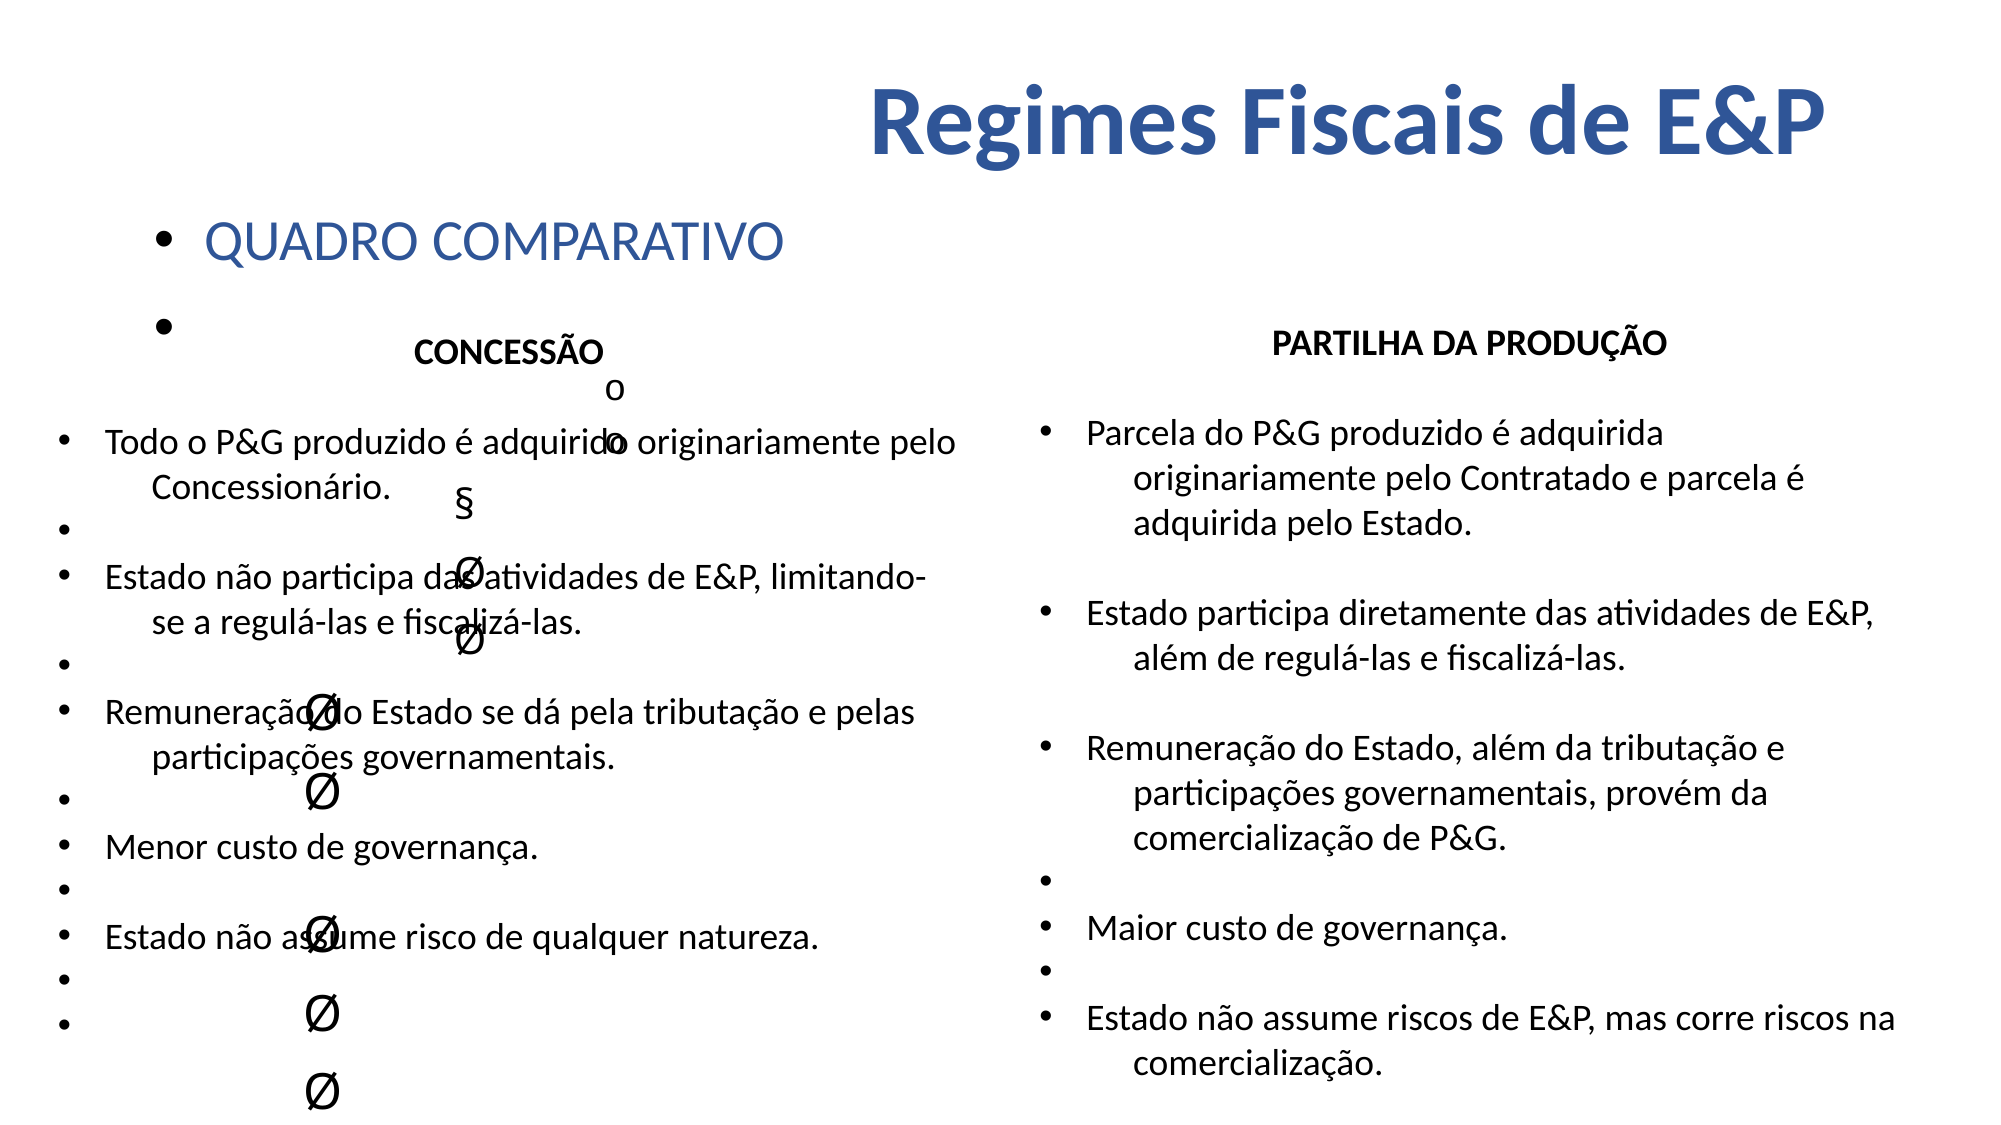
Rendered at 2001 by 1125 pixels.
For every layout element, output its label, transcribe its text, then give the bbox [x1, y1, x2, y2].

text_box CONCESSÃO Todo o P&G produzido é adquirido originariamente pelo Concessionário. Estado não participa das atividades de E&P, limitando-se a regulá-las e fiscalizá-las. Remuneração do Estado se dá pela tributação e pelas participações governamentais. Menor custo de governança. Estado não assume risco de qualquer natureza. [42, 319, 976, 1107]
list QUADRO COMPARATIVO [138, 202, 1864, 292]
text_box PARTILHA DA PRODUÇÃO Parcela do P&G produzido é adquirida originariamente pelo Contratado e parcela é adquirida pelo Estado. Estado participa diretamente das atividades de E&P, além de regulá-las e fiscalizá-las. Remuneração do Estado, além da tributação e participações governamentais, provém da comercialização de P&G. Maior custo de governança. Estado não assume riscos de E&P, mas corre riscos na comercialização. [1024, 310, 1916, 1099]
text_box Regimes Fiscais de E&P [782, 47, 1916, 184]
